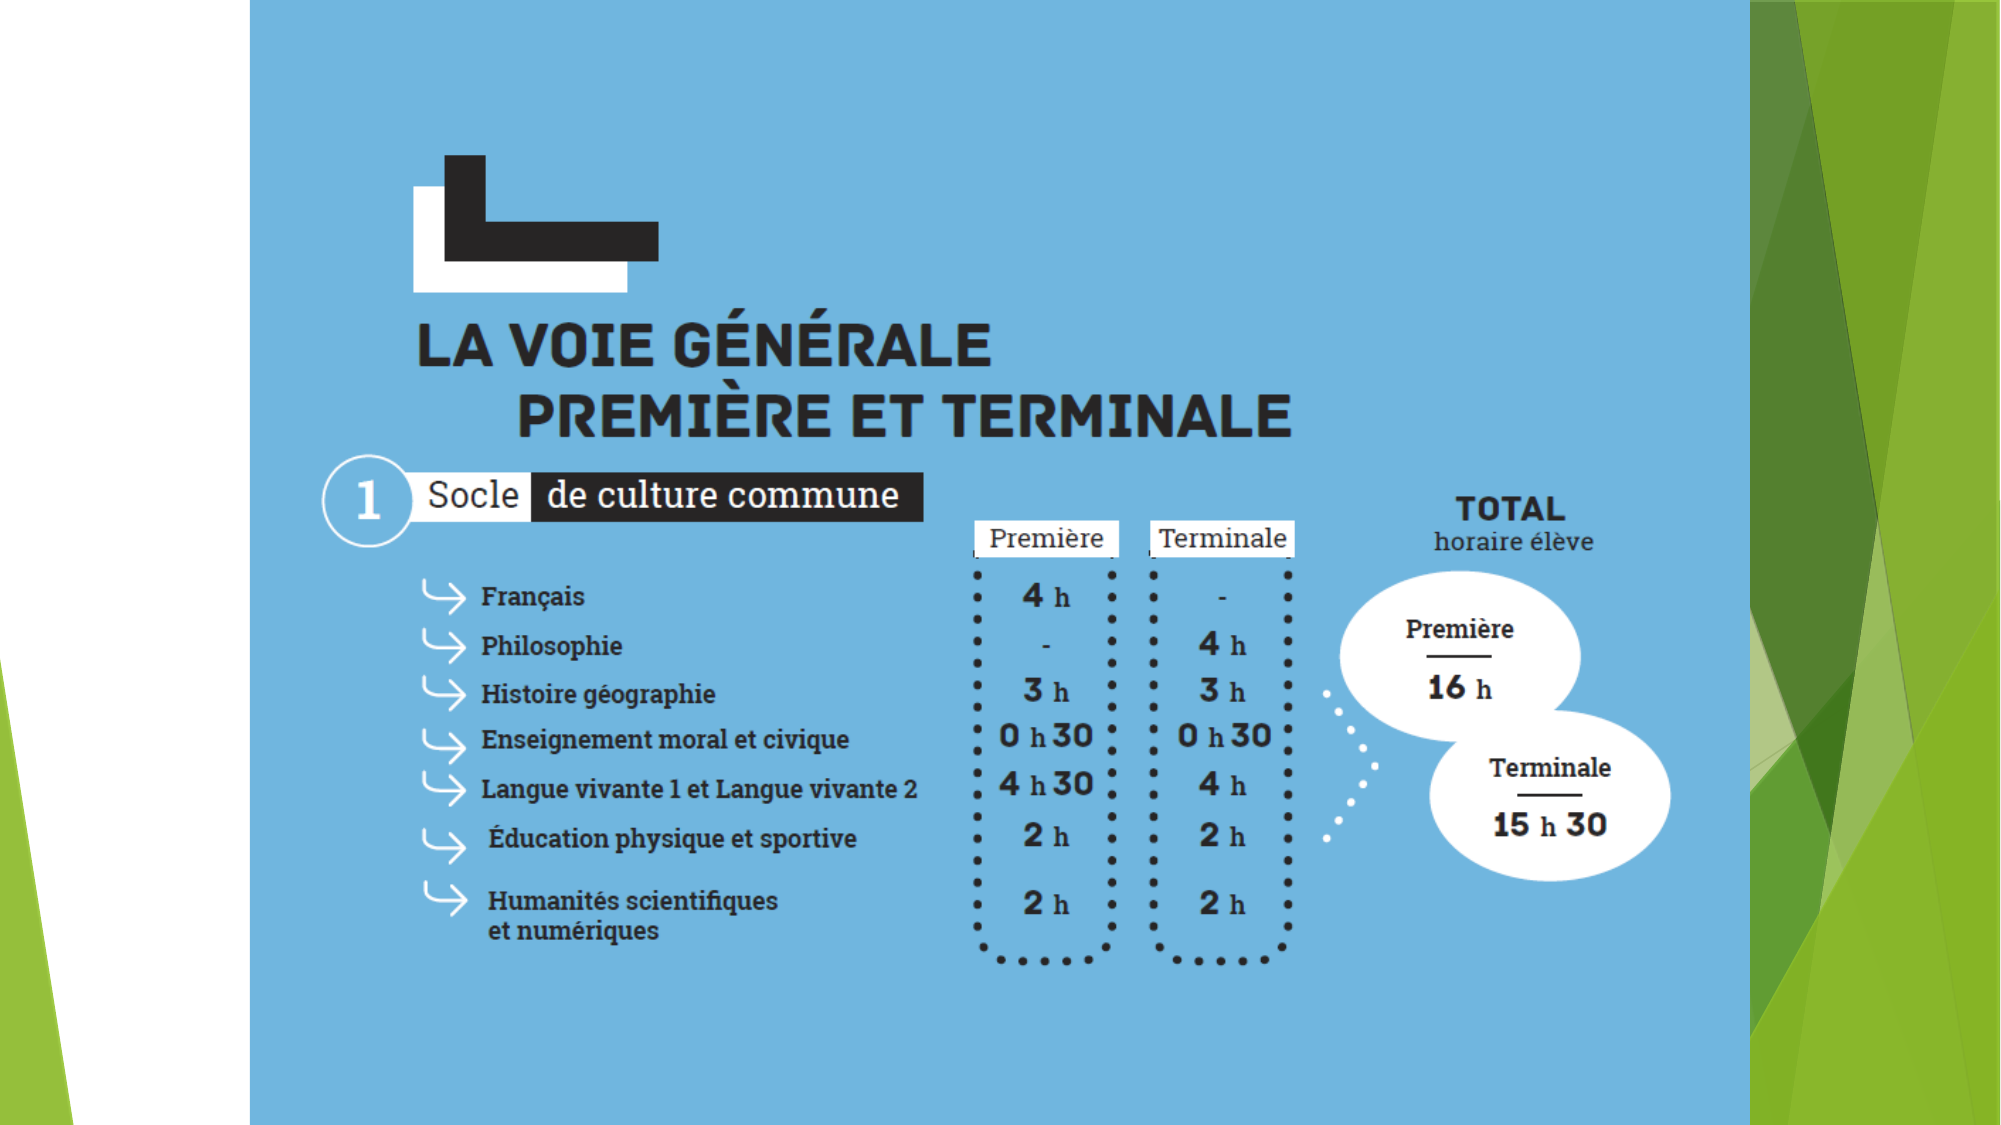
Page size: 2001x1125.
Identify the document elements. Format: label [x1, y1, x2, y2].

picture [279, 137, 1730, 972]
text_box [249, 0, 1750, 1125]
